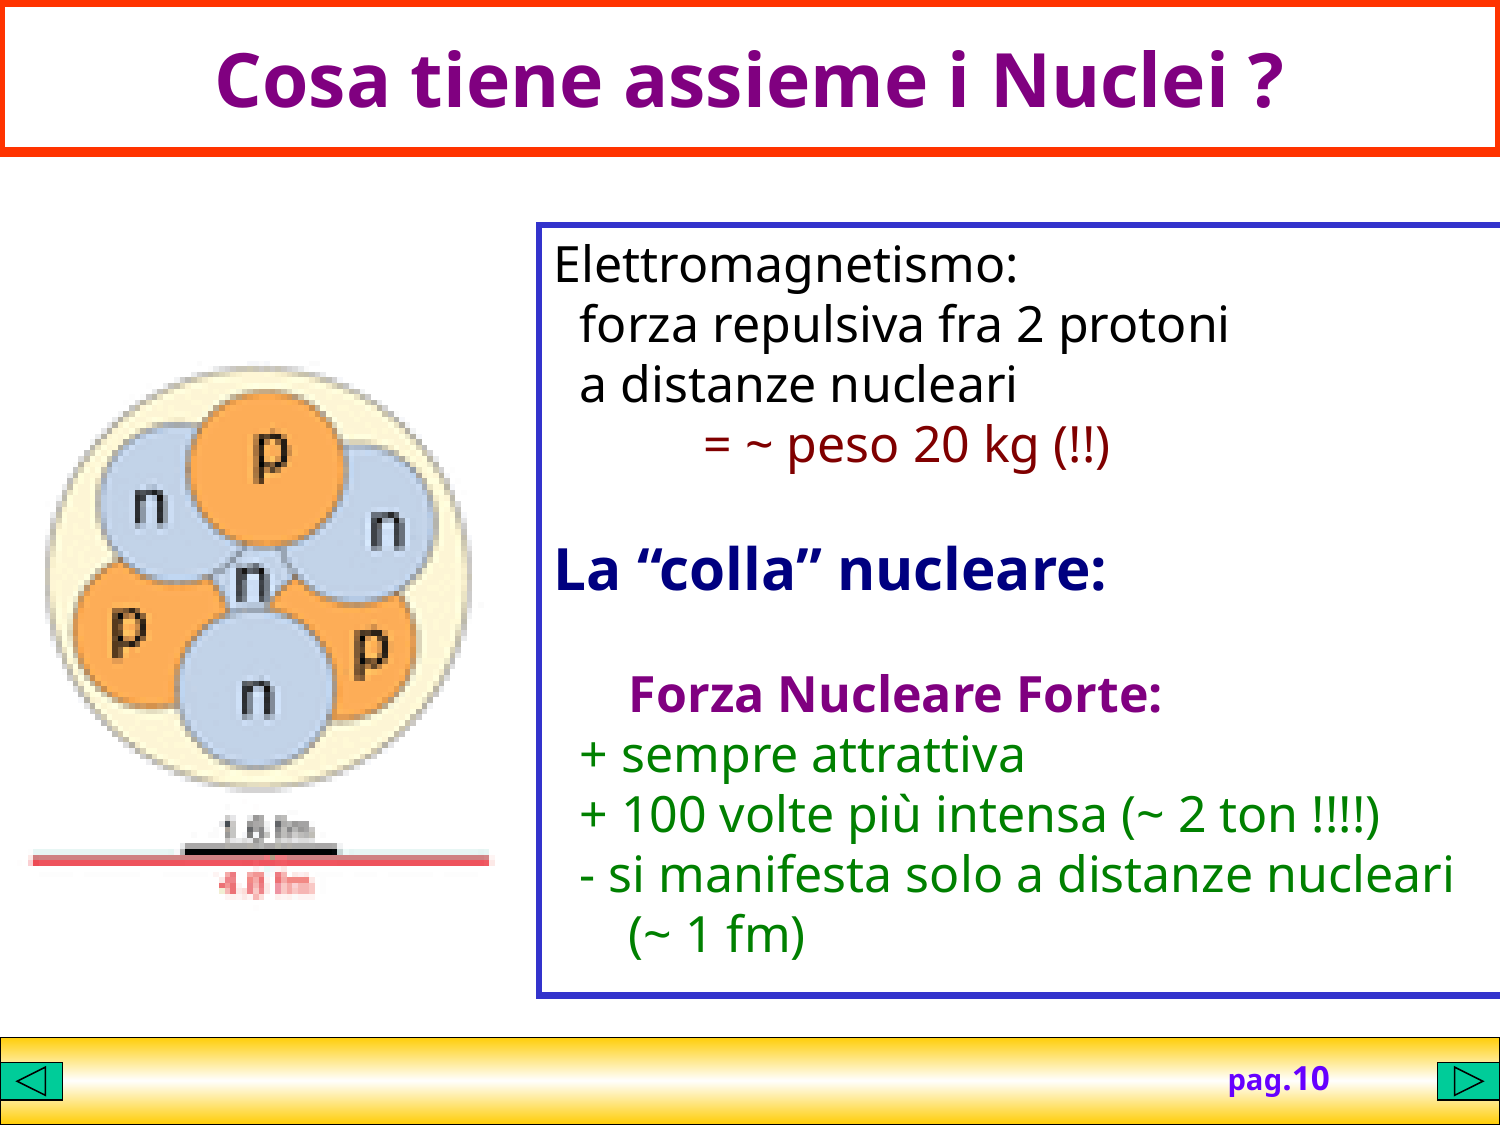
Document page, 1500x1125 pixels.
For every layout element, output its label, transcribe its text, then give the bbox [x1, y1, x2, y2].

text_box Elettromagnetismo: forza repulsiva fra 2 protoni a distanze nucleari = ~ peso 20 kg (!!) La “colla” nucleare: Forza Nucleare Forte: + sempre attrattiva + 100 volte più intensa (~ 2 ton !!!!) - si manifesta solo a distanze nucleari (~ 1 fm) [538, 224, 1500, 996]
picture [17, 361, 501, 917]
title Cosa tiene assieme i Nuclei ? [0, 2, 1500, 153]
